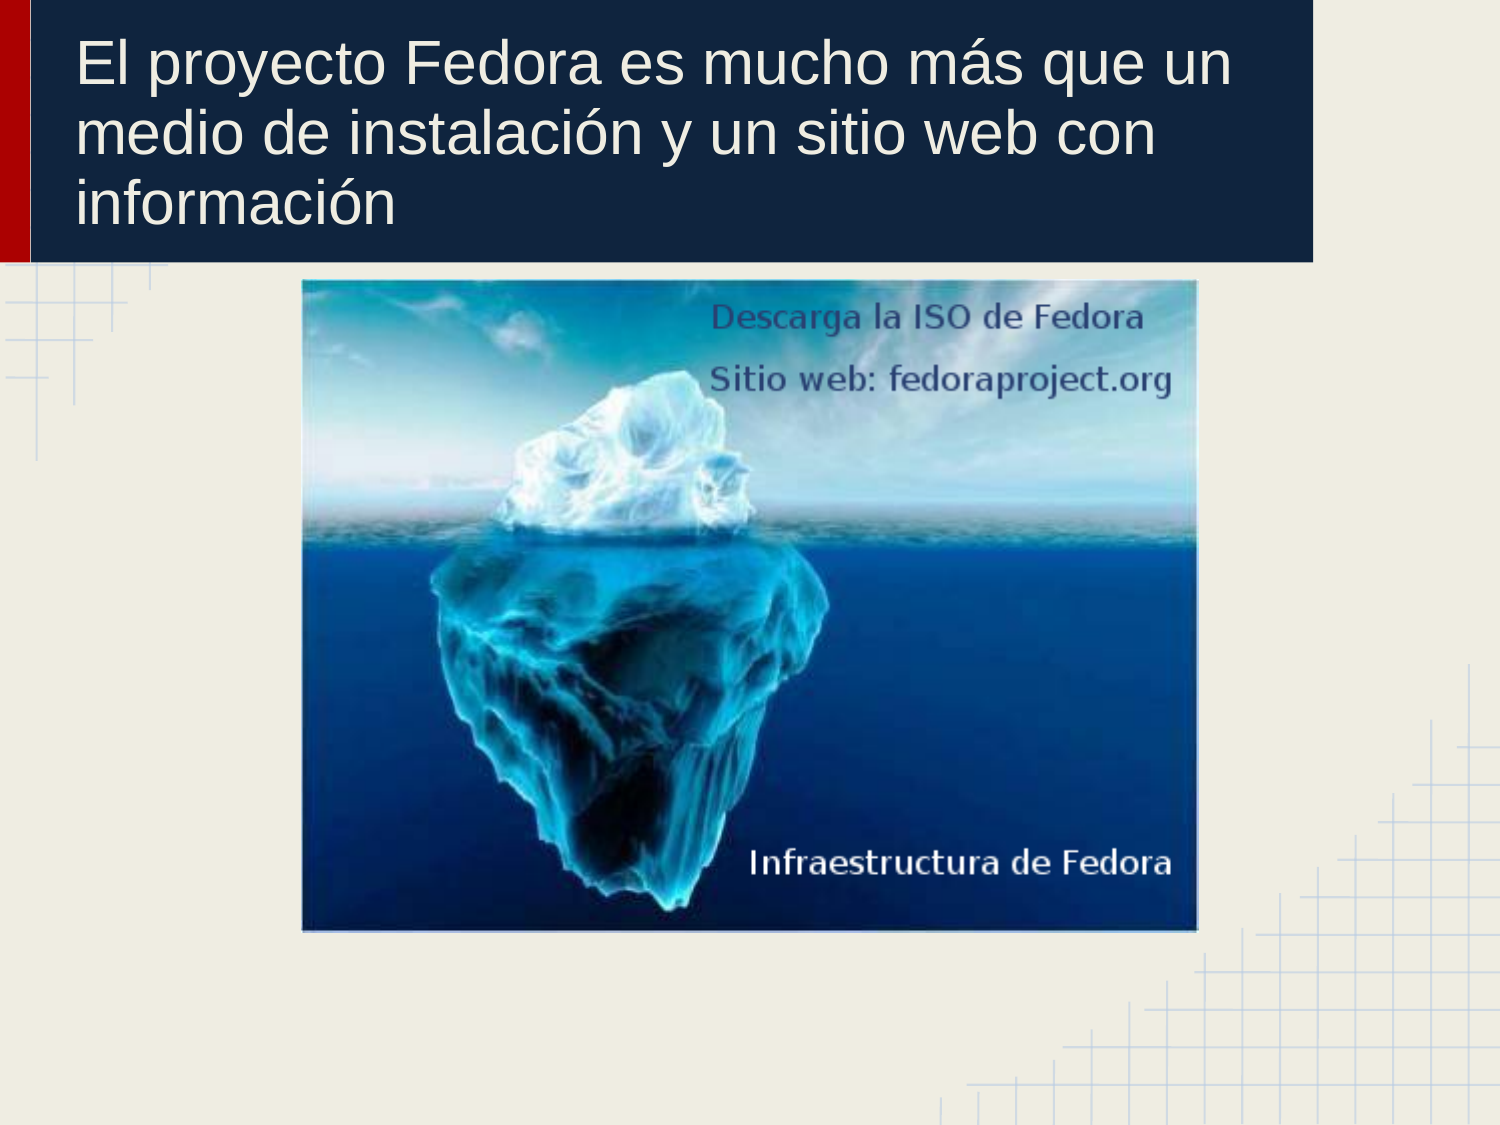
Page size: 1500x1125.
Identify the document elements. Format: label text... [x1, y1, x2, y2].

title El proyecto Fedora es mucho más que un medio de instalación y un sitio web con información [75, 22, 1276, 244]
picture [301, 279, 1199, 933]
